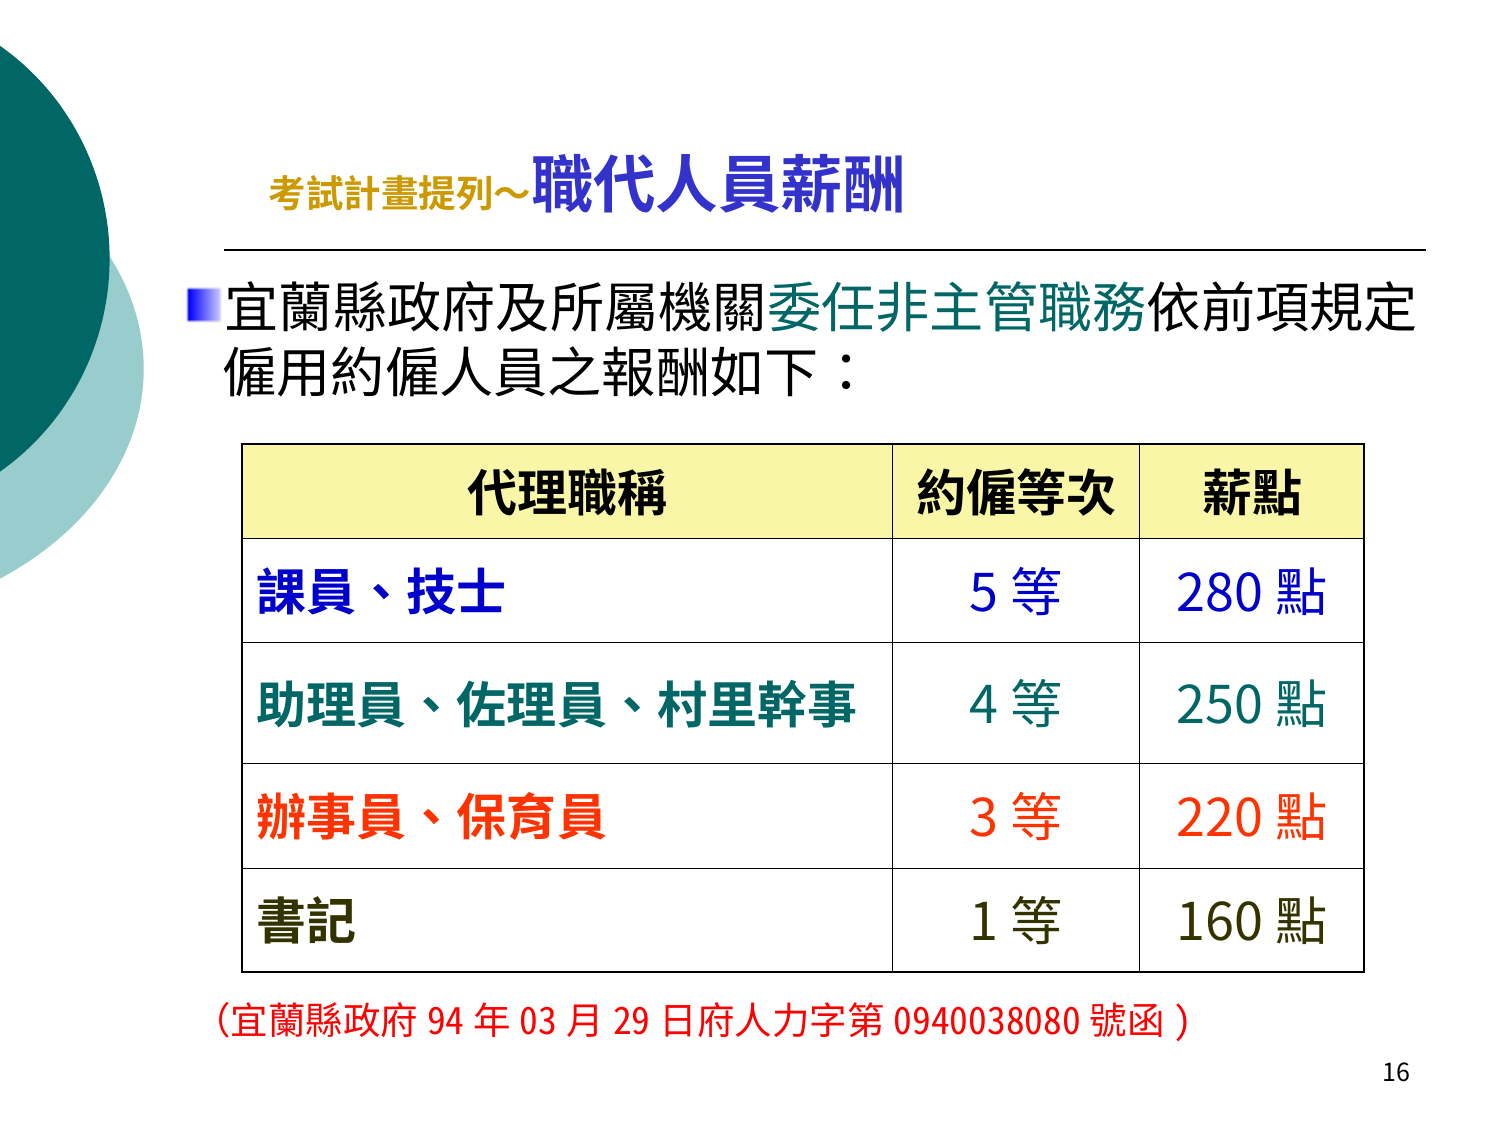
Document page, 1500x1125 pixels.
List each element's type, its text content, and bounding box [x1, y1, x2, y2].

table_cell 250點 [1140, 643, 1363, 763]
table_cell 助理員、佐理員、村里幹事 [243, 643, 892, 763]
table_cell 220點 [1140, 764, 1363, 868]
table_cell 課員、技士 [243, 539, 892, 642]
table_cell 4等 [893, 643, 1139, 763]
table_cell 280點 [1140, 539, 1363, 642]
table_header 約僱等次 [893, 445, 1139, 538]
table_cell 辦事員、保育員 [243, 764, 892, 868]
table_cell 1等 [893, 869, 1139, 971]
table_header 代理職稱 [243, 445, 892, 538]
text_box （宜蘭縣政府94年03月29日府人力字第0940038080號函) [178, 988, 1208, 1050]
title 宜蘭縣政府及所屬機關委任非主管職務依前項規定 僱用約僱人員之報酬如下： [171, 278, 1459, 411]
table_cell 3等 [893, 764, 1139, 868]
table_cell 5等 [893, 539, 1139, 642]
text_box 考試計畫提列～職代人員薪酬 [253, 137, 975, 228]
table_cell 書記 [243, 869, 892, 971]
table_cell 160點 [1140, 869, 1363, 971]
table_header 薪點 [1140, 445, 1363, 538]
